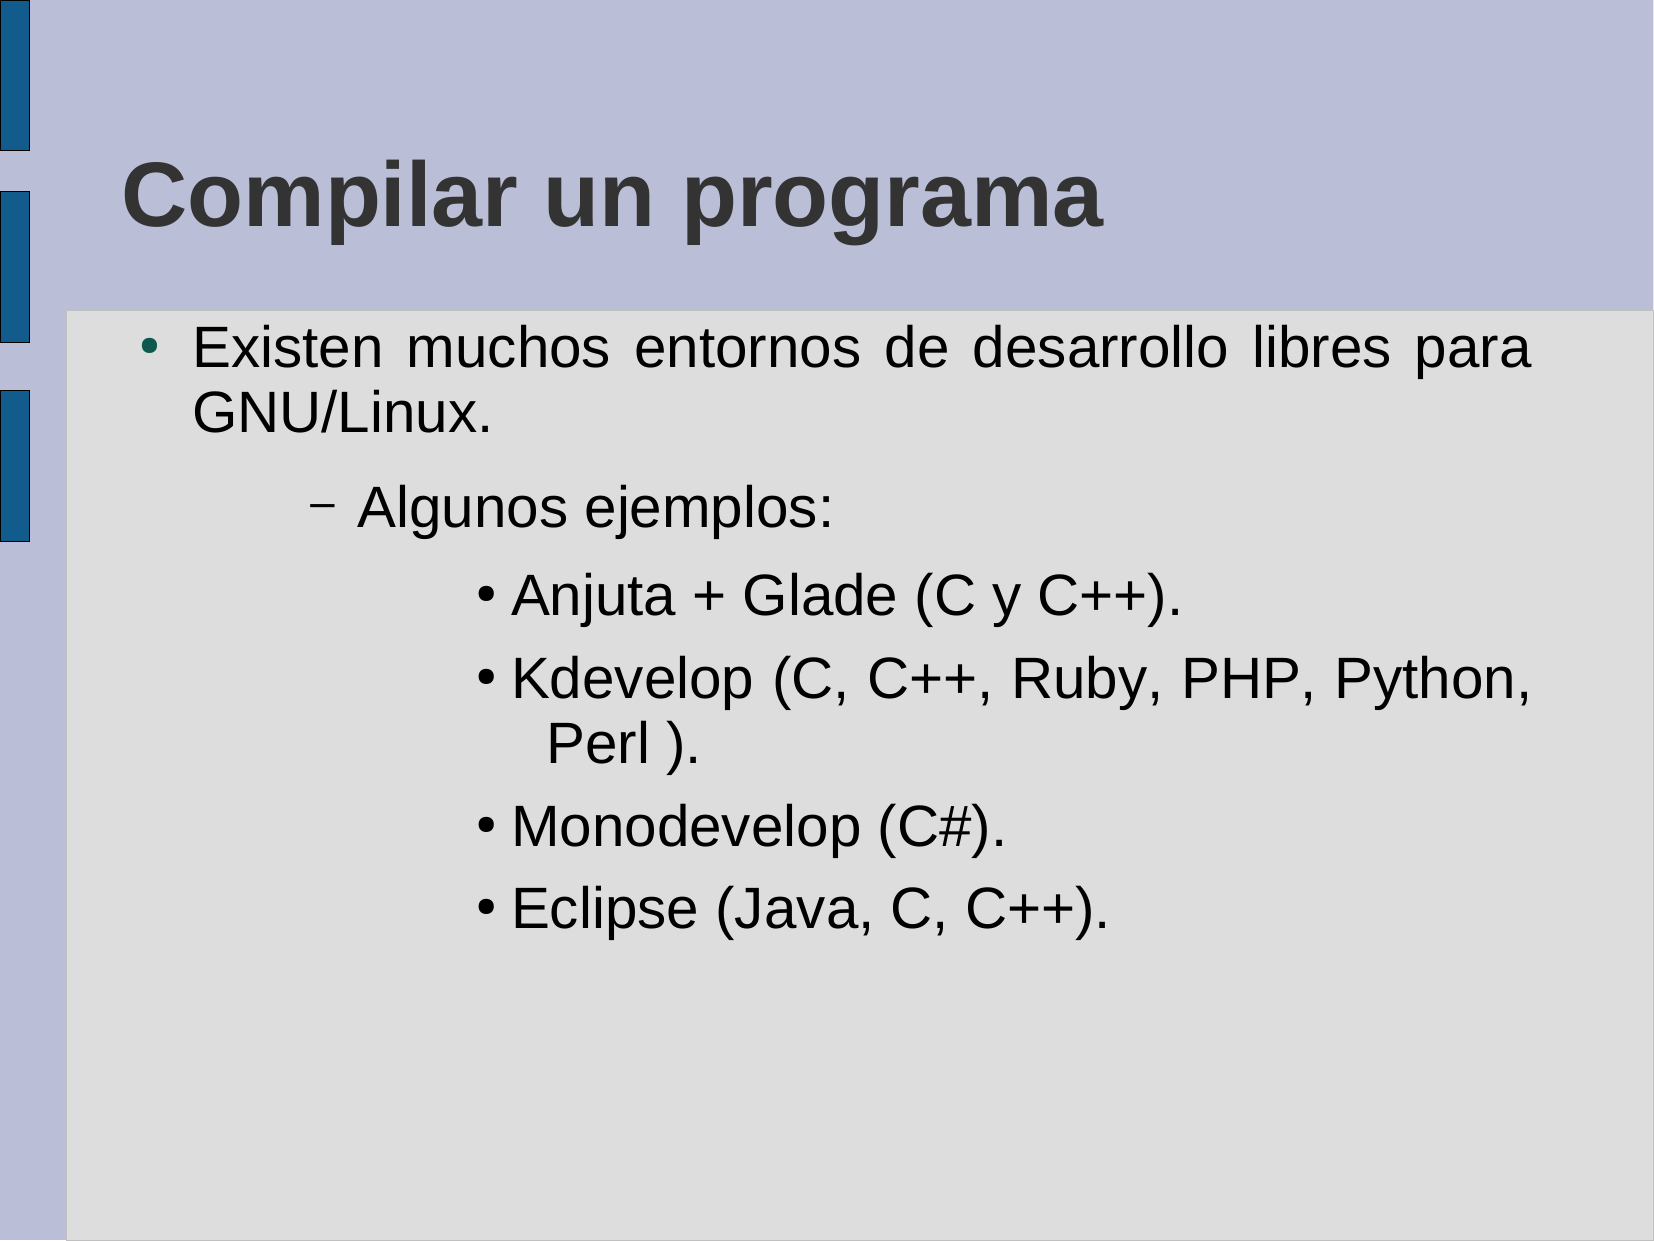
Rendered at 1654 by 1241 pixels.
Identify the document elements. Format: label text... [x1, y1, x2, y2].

title Compilar un programa [121, 98, 1534, 291]
list Existen muchos entornos de desarrollo libres para GNU/Linux. Algunos ejemplos: Anjuta + Glade (C y C++). Kdevelop (C, C++, Ruby, PHP, Python, Perl ). Monodevelop (C#). Eclipse (Java, C, C++). [121, 314, 1534, 1082]
